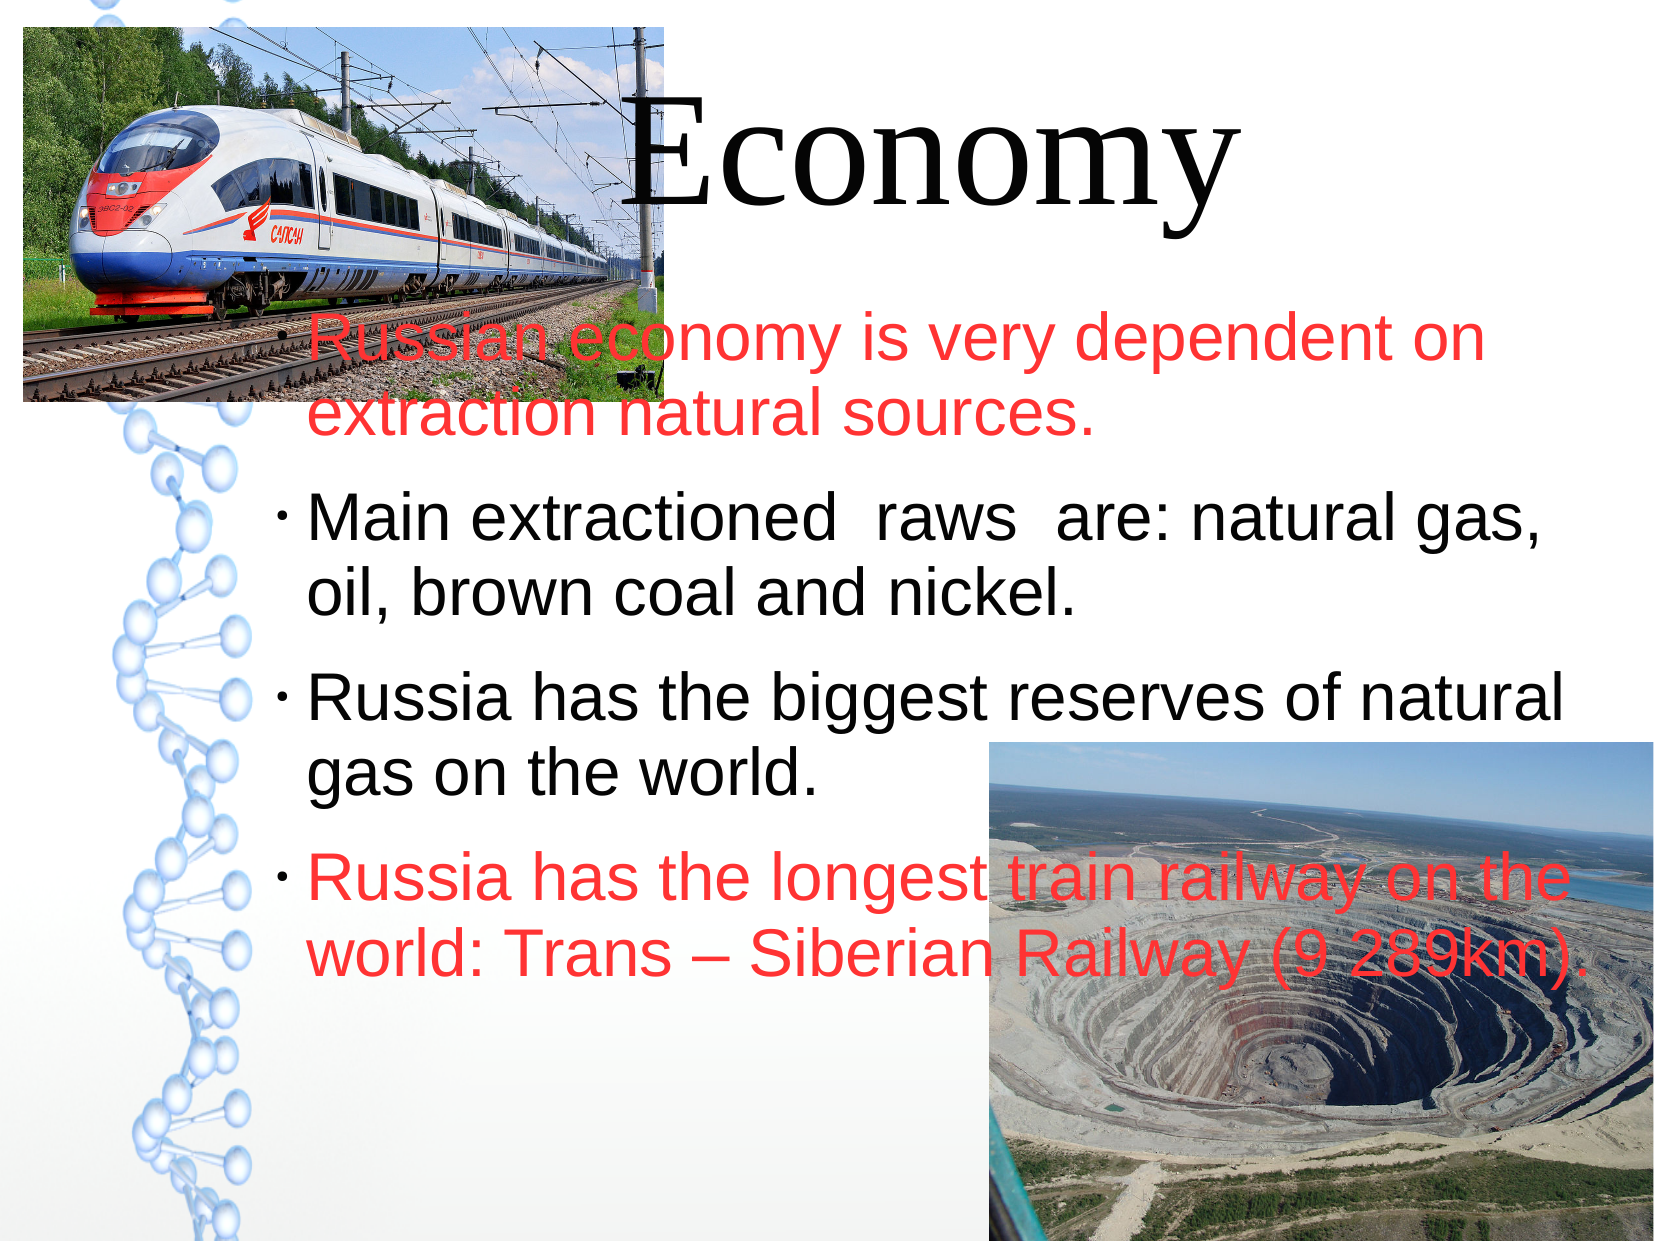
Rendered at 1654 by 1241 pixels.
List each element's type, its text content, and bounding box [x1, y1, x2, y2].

picture [0, 0, 1654, 1241]
title Economy [265, 47, 1595, 252]
list Russian economy is very dependent on extraction natural sources. Main extractioned raws are: natural gas, oil, brown coal and nickel. Russia has the biggest reserves of natural gas on the world. Russia has the longest train railway on the world: Trans – Siberian Railway (9 289km). [265, 299, 1595, 1019]
